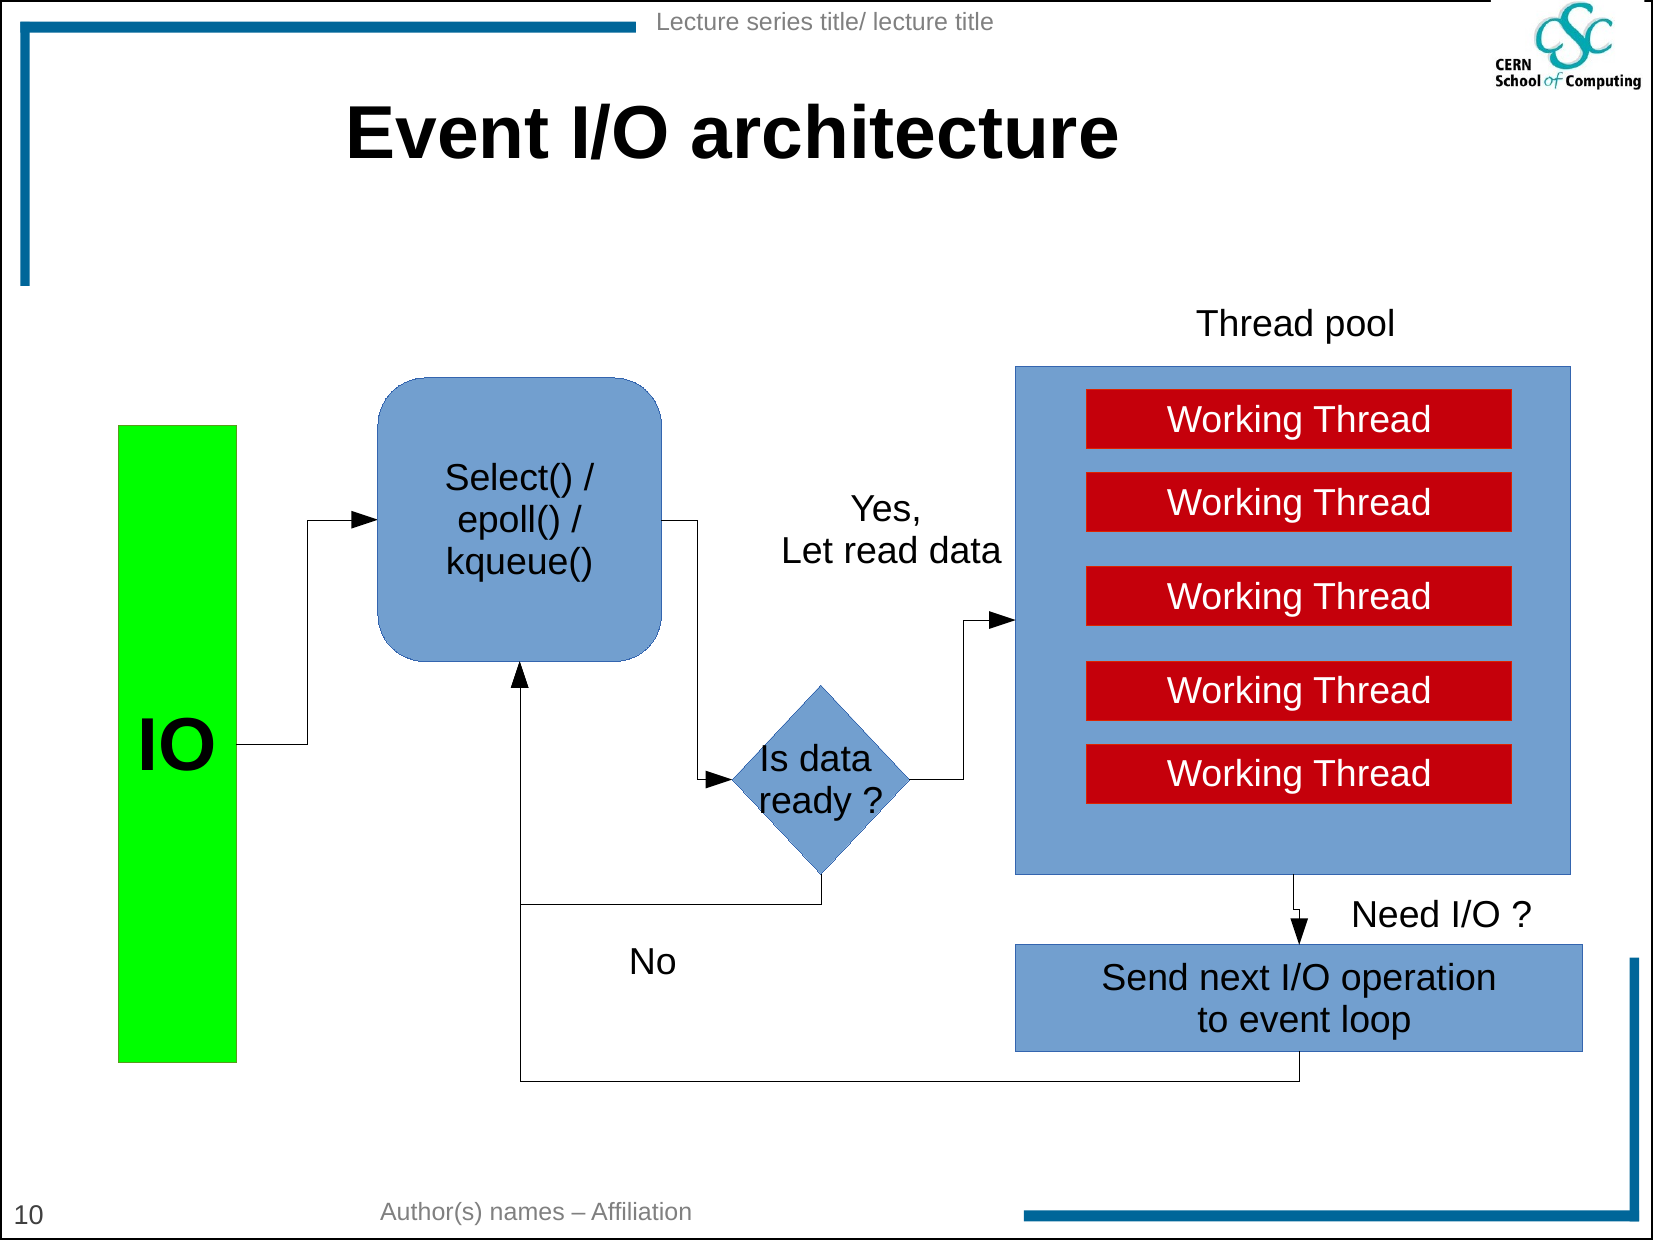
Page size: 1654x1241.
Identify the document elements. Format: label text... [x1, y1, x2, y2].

text_box Thread pool [1181, 295, 1411, 353]
text_box Working Thread [1086, 566, 1512, 626]
text_box [59, 366, 1583, 1241]
text_box IO [118, 425, 237, 1063]
text_box Working Thread [1086, 744, 1512, 804]
text_box Is data ready ? [732, 685, 910, 875]
text_box Send next I/O operation to event loop [1015, 944, 1583, 1052]
text_box Event I/O architecture [330, 82, 1489, 237]
picture [1490, 0, 1645, 90]
text_box No [614, 933, 692, 990]
text_box Working Thread [1086, 661, 1512, 721]
text_box Working Thread [1086, 389, 1512, 449]
text_box Working Thread [1086, 472, 1512, 532]
text_box Yes, Let read data [755, 479, 1017, 579]
text_box Need I/O ? [1336, 885, 1548, 943]
text_box [521, 521, 821, 903]
text_box Select() / epoll() / kqueue() [377, 377, 662, 662]
